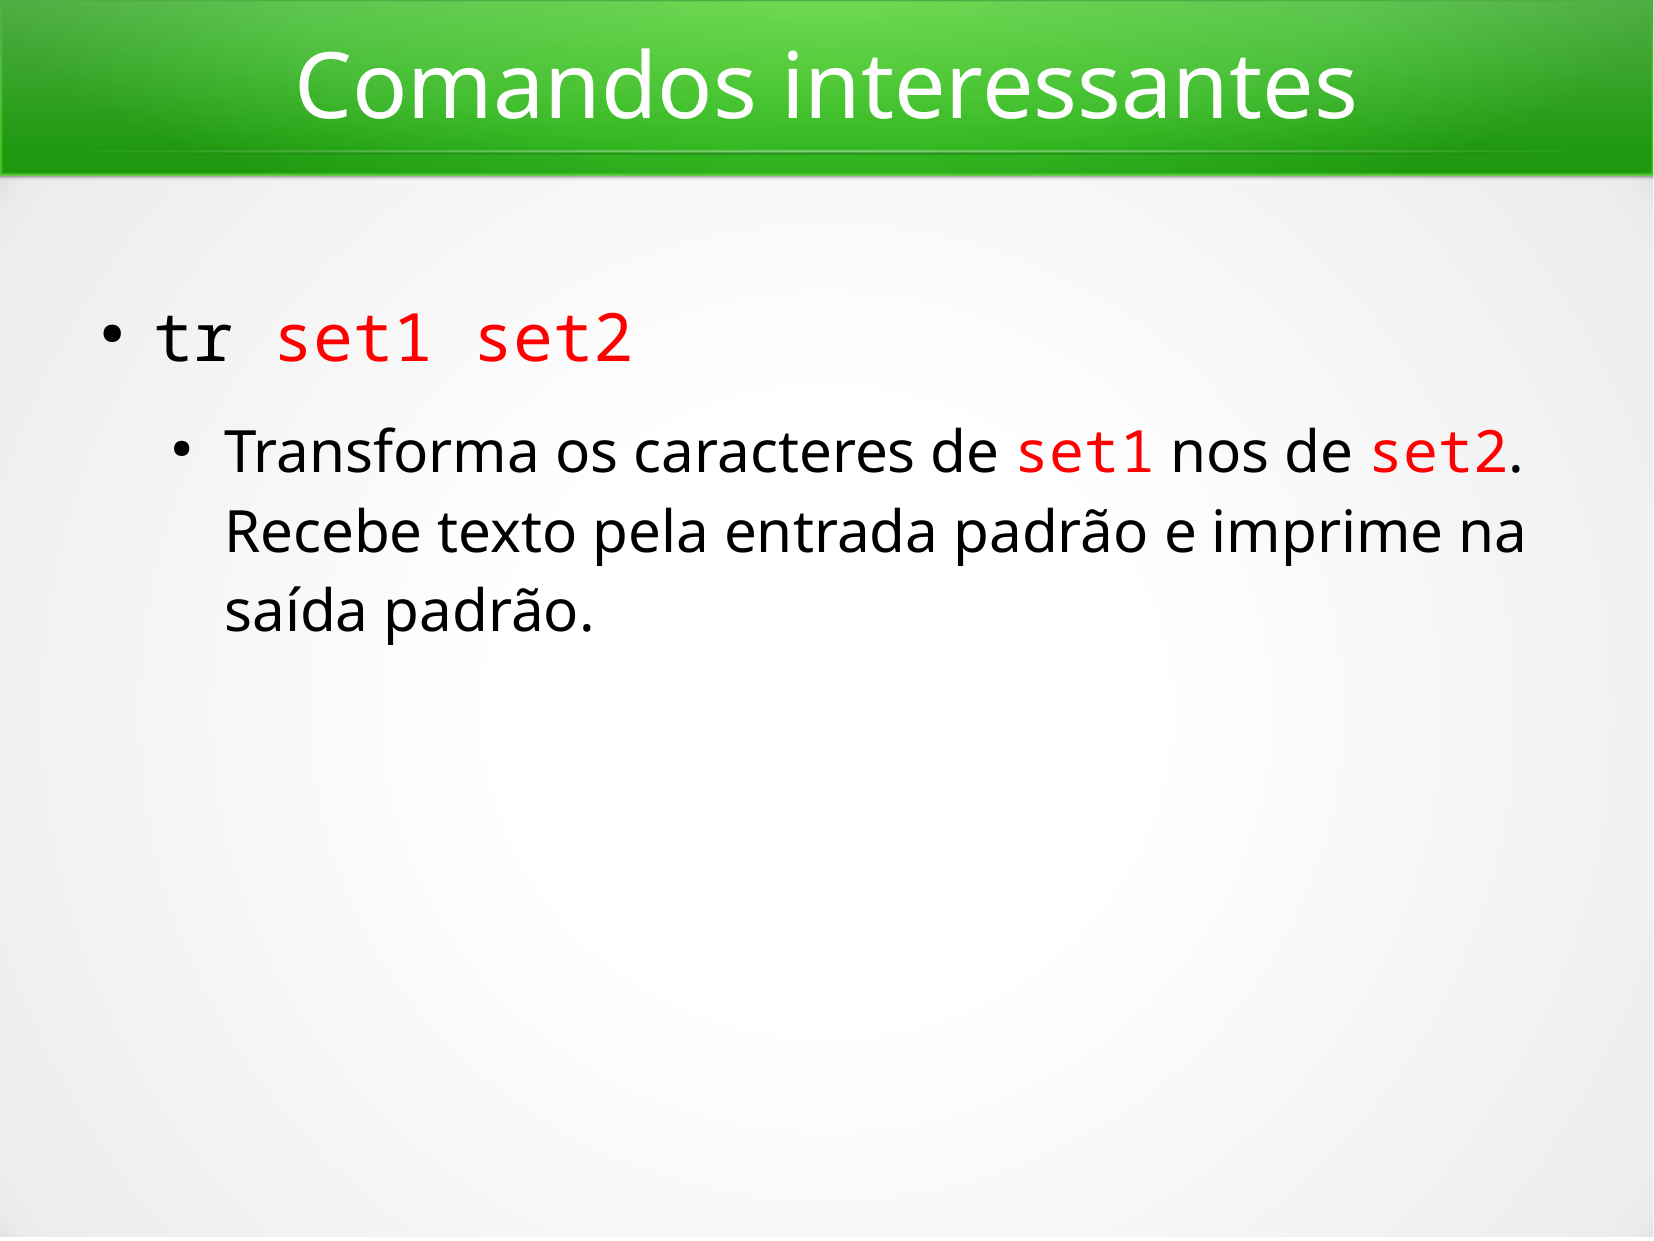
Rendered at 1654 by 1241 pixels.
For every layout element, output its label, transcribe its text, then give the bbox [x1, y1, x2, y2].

title Comandos interessantes [82, 11, 1571, 154]
list tr set1 set2 Transforma os caracteres de set1 nos de set2. Recebe texto pela entrada padrão e imprime na saída padrão. [82, 290, 1571, 1146]
picture [0, 0, 1654, 1237]
